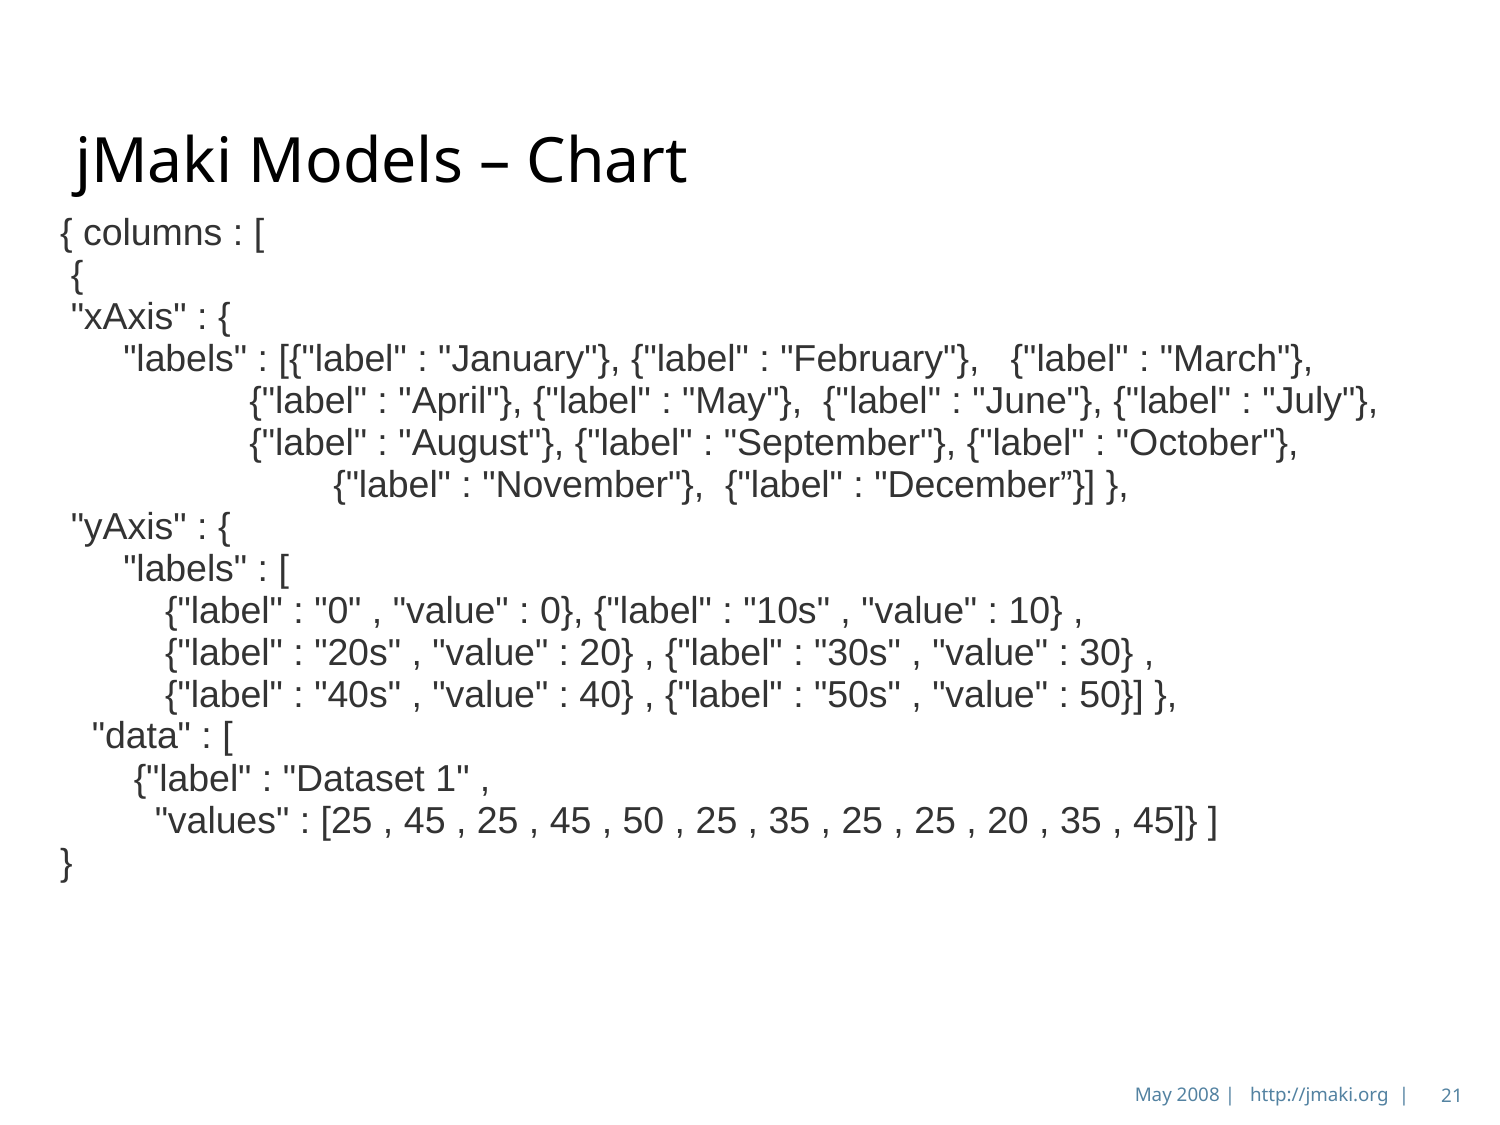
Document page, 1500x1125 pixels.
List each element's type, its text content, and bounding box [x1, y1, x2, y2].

text_box { columns : [ { "xAxis" : { "labels" : [{"label" : "January"}, {"label" : "February"}, {"label" : "March"}, {"label" : "April"}, {"label" : "May"}, {"label" : "June"}, {"label" : "July"}, {"label" : "August"}, {"label" : "September"}, {"label" : "October"}, {"label" : "November"}, {"label" : "December”}] }, "yAxis" : { "labels" : [ {"label" : "0" , "value" : 0}, {"label" : "10s" , "value" : 10} , {"label" : "20s" , "value" : 20} , {"label" : "30s" , "value" : 30} , {"label" : "40s" , "value" : 40} , {"label" : "50s" , "value" : 50}] }, "data" : [ {"label" : "Dataset 1" , "values" : [25 , 45 , 25 , 45 , 50 , 25 , 35 , 25 , 25 , 20 , 35 , 45]} ] } [45, 203, 1426, 1125]
title jMaki Models – Chart [75, 124, 1426, 203]
